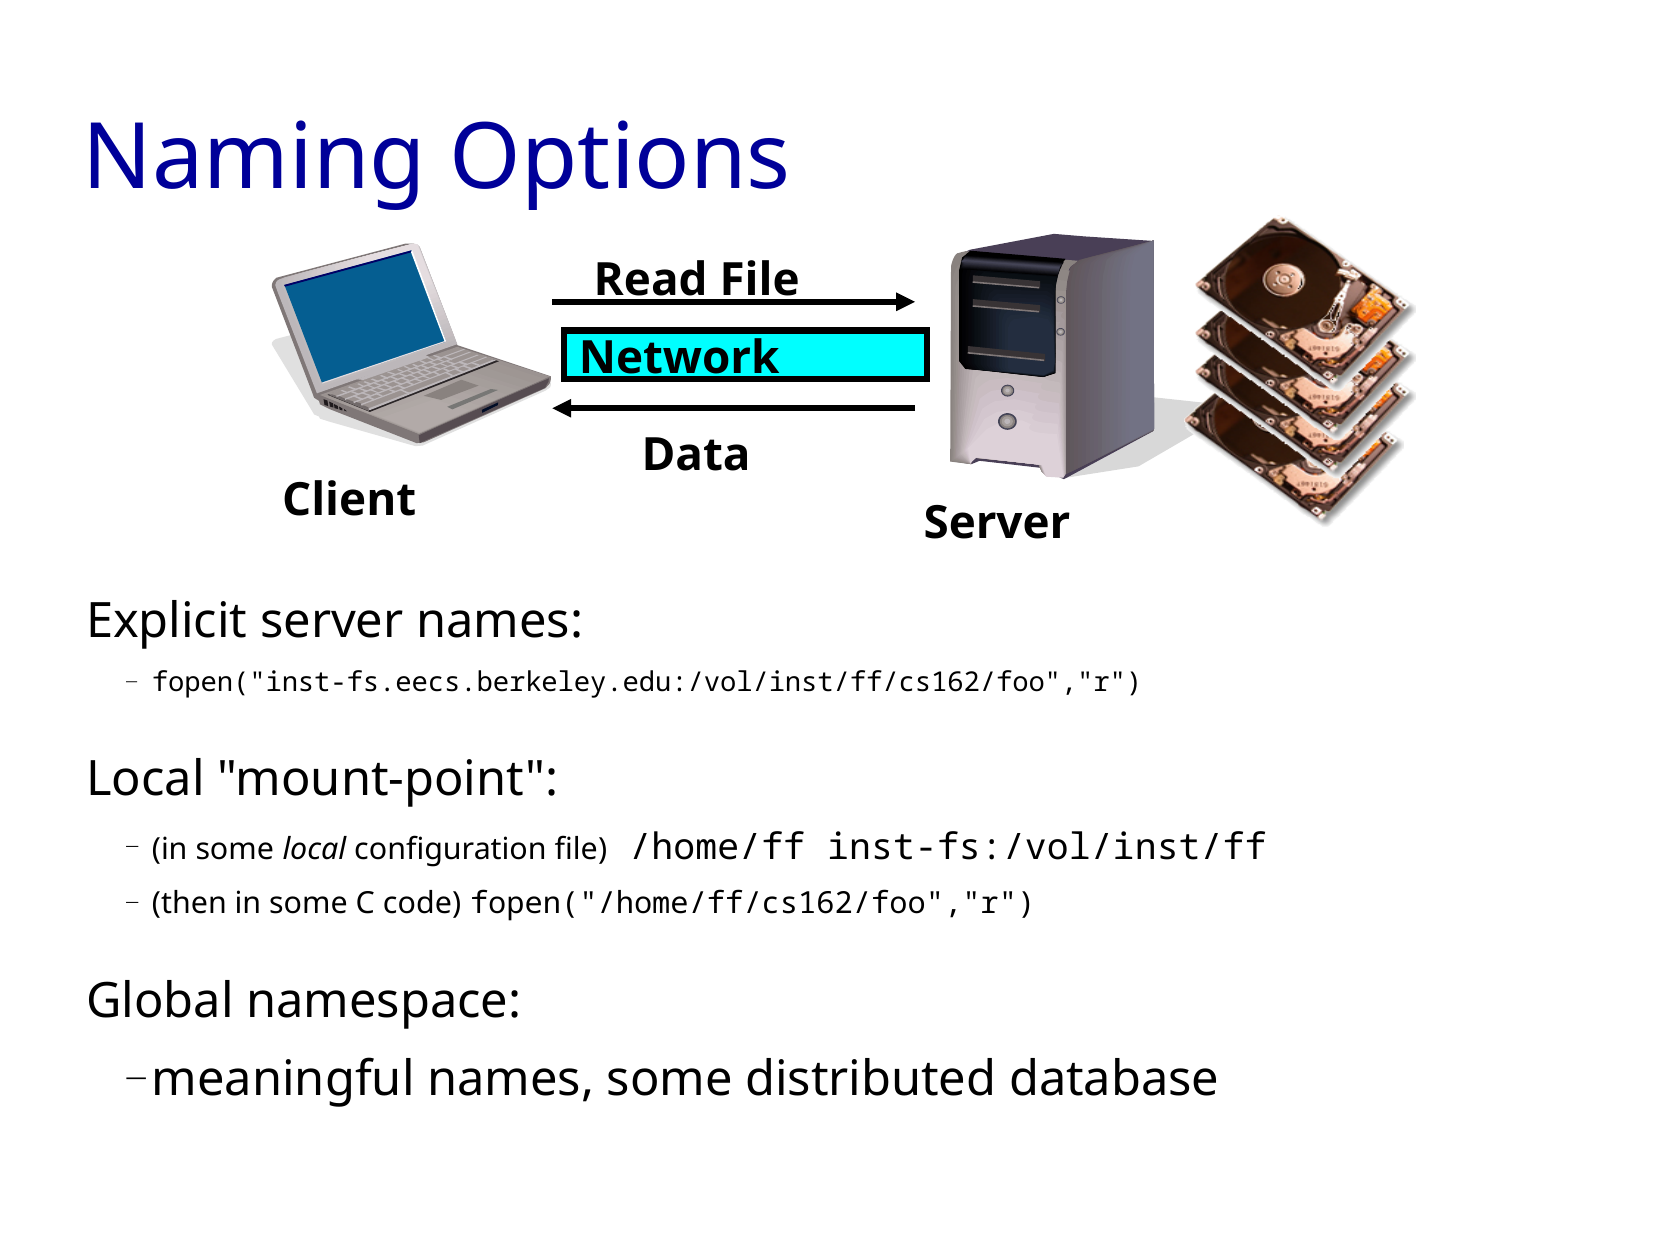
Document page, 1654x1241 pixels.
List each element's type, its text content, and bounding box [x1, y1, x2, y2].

picture [271, 243, 551, 447]
text_box Network [564, 330, 927, 379]
title Naming Options [82, 49, 1571, 257]
list Explicit server names: fopen("inst-fs.eecs.berkeley.edu:/vol/inst/ff/cs162/foo","r") Local "mount-point": (in some local configuration file) /home/ff inst-fs:/vol/inst/ff (then in some C code) fopen("/home/ff/cs162/foo","r") Global namespace: meaningful names, some distributed database [60, 585, 1571, 1111]
picture [950, 214, 1416, 532]
text_box Data [626, 417, 841, 488]
text_box Read File [578, 242, 890, 312]
text_box Client [267, 462, 506, 533]
text_box Server [908, 485, 1160, 556]
